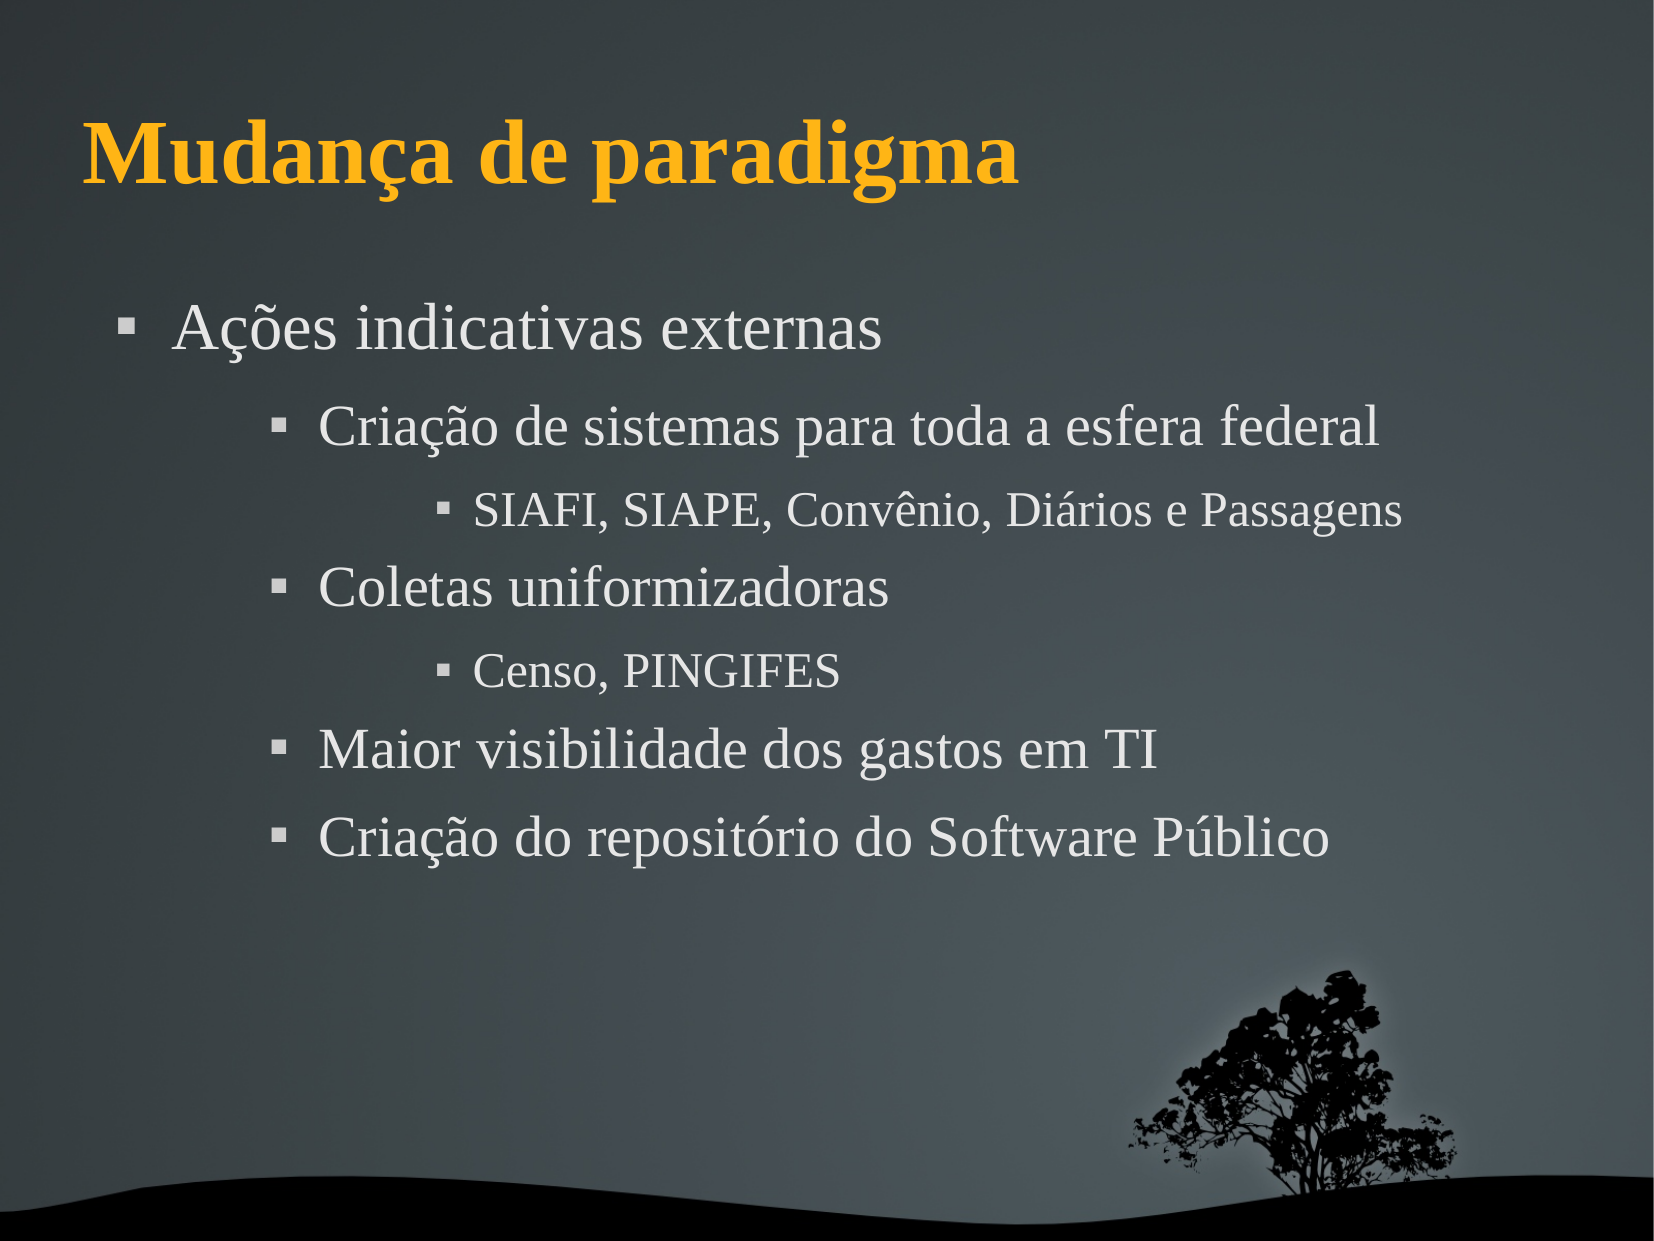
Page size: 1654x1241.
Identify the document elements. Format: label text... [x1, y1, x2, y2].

title Mudança de paradigma [82, 49, 1571, 257]
list Ações indicativas externas Criação de sistemas para toda a esfera federal SIAFI, SIAPE, Convênio, Diários e Passagens Coletas uniformizadoras Censo, PINGIFES Maior visibilidade dos gastos em TI Criação do repositório do Software Público [82, 290, 1571, 1109]
picture [0, 0, 1654, 1241]
